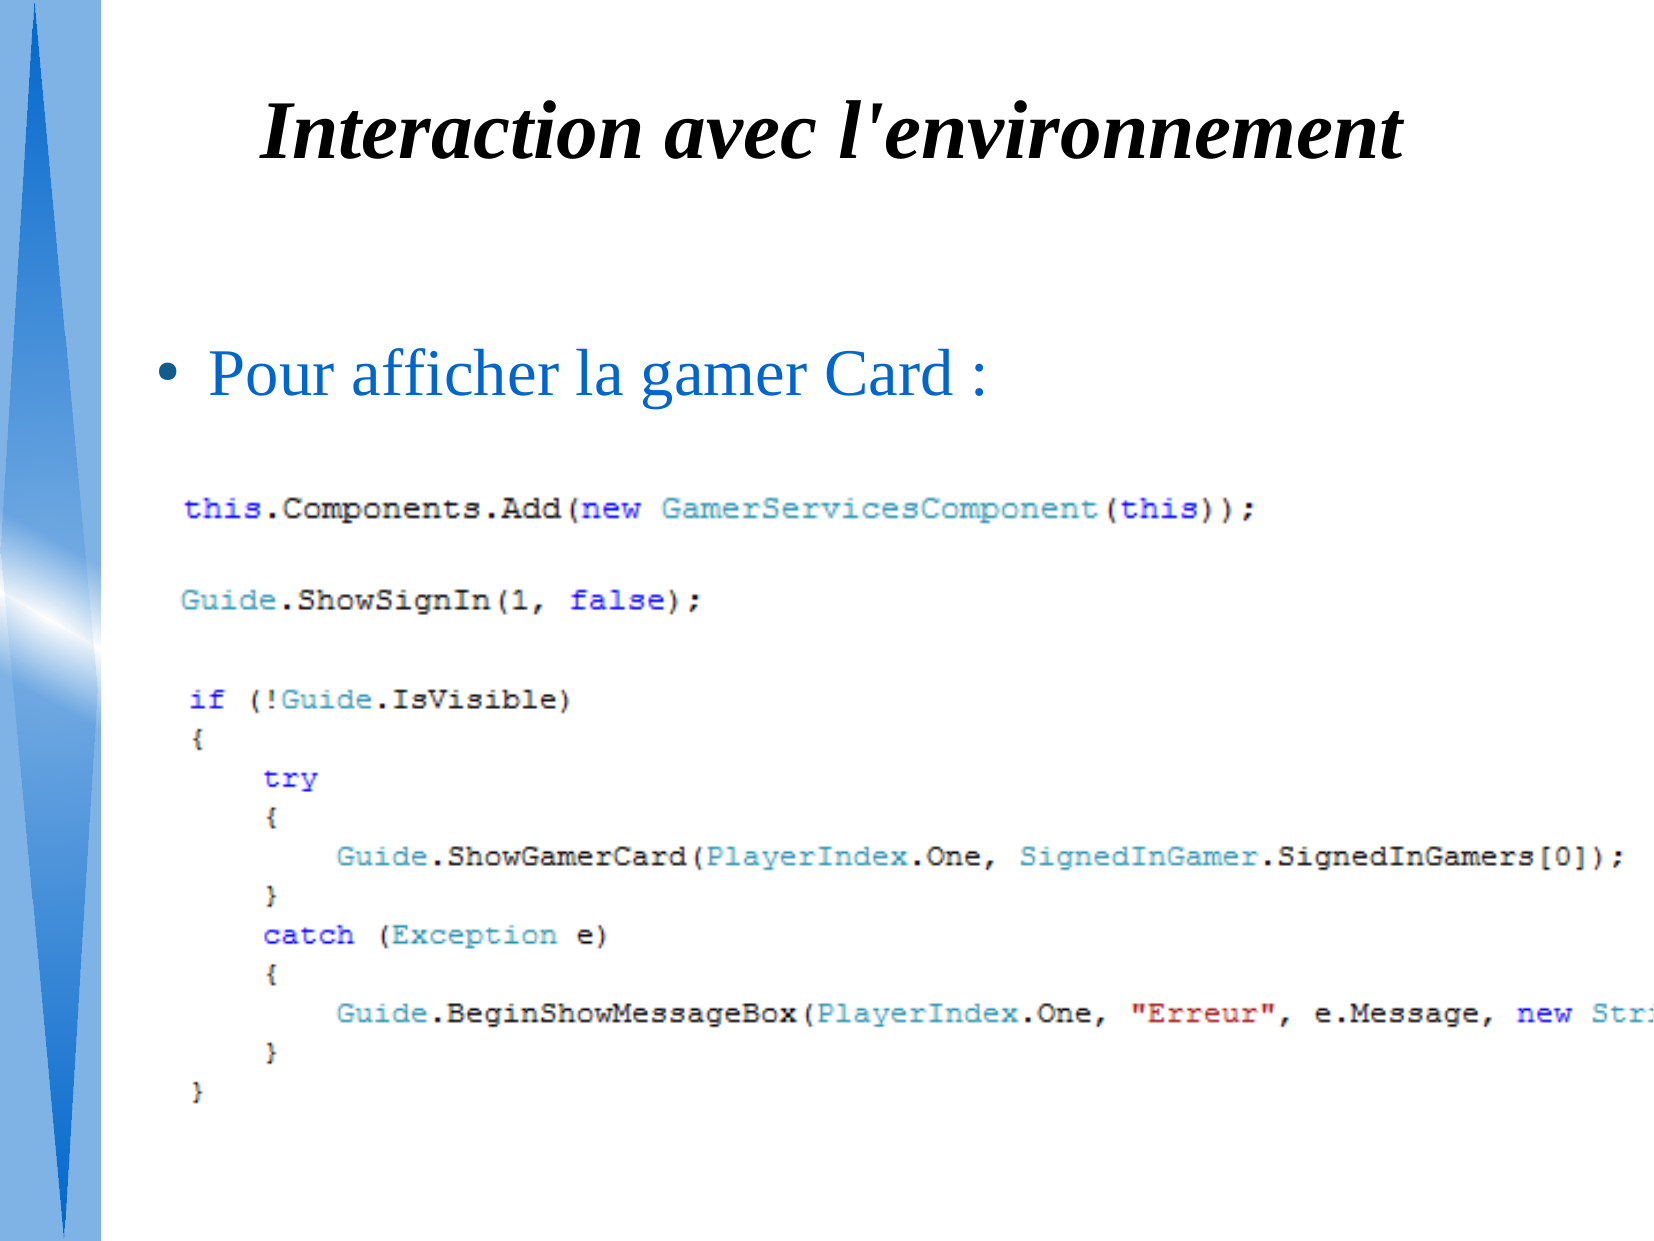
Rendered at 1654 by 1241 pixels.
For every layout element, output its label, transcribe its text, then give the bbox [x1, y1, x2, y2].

picture [161, 471, 1287, 544]
picture [150, 649, 1654, 1123]
title Interaction avec l'environnement [138, 84, 1527, 177]
picture [159, 559, 732, 632]
list Pour afficher la gamer Card : [138, 336, 1527, 1141]
